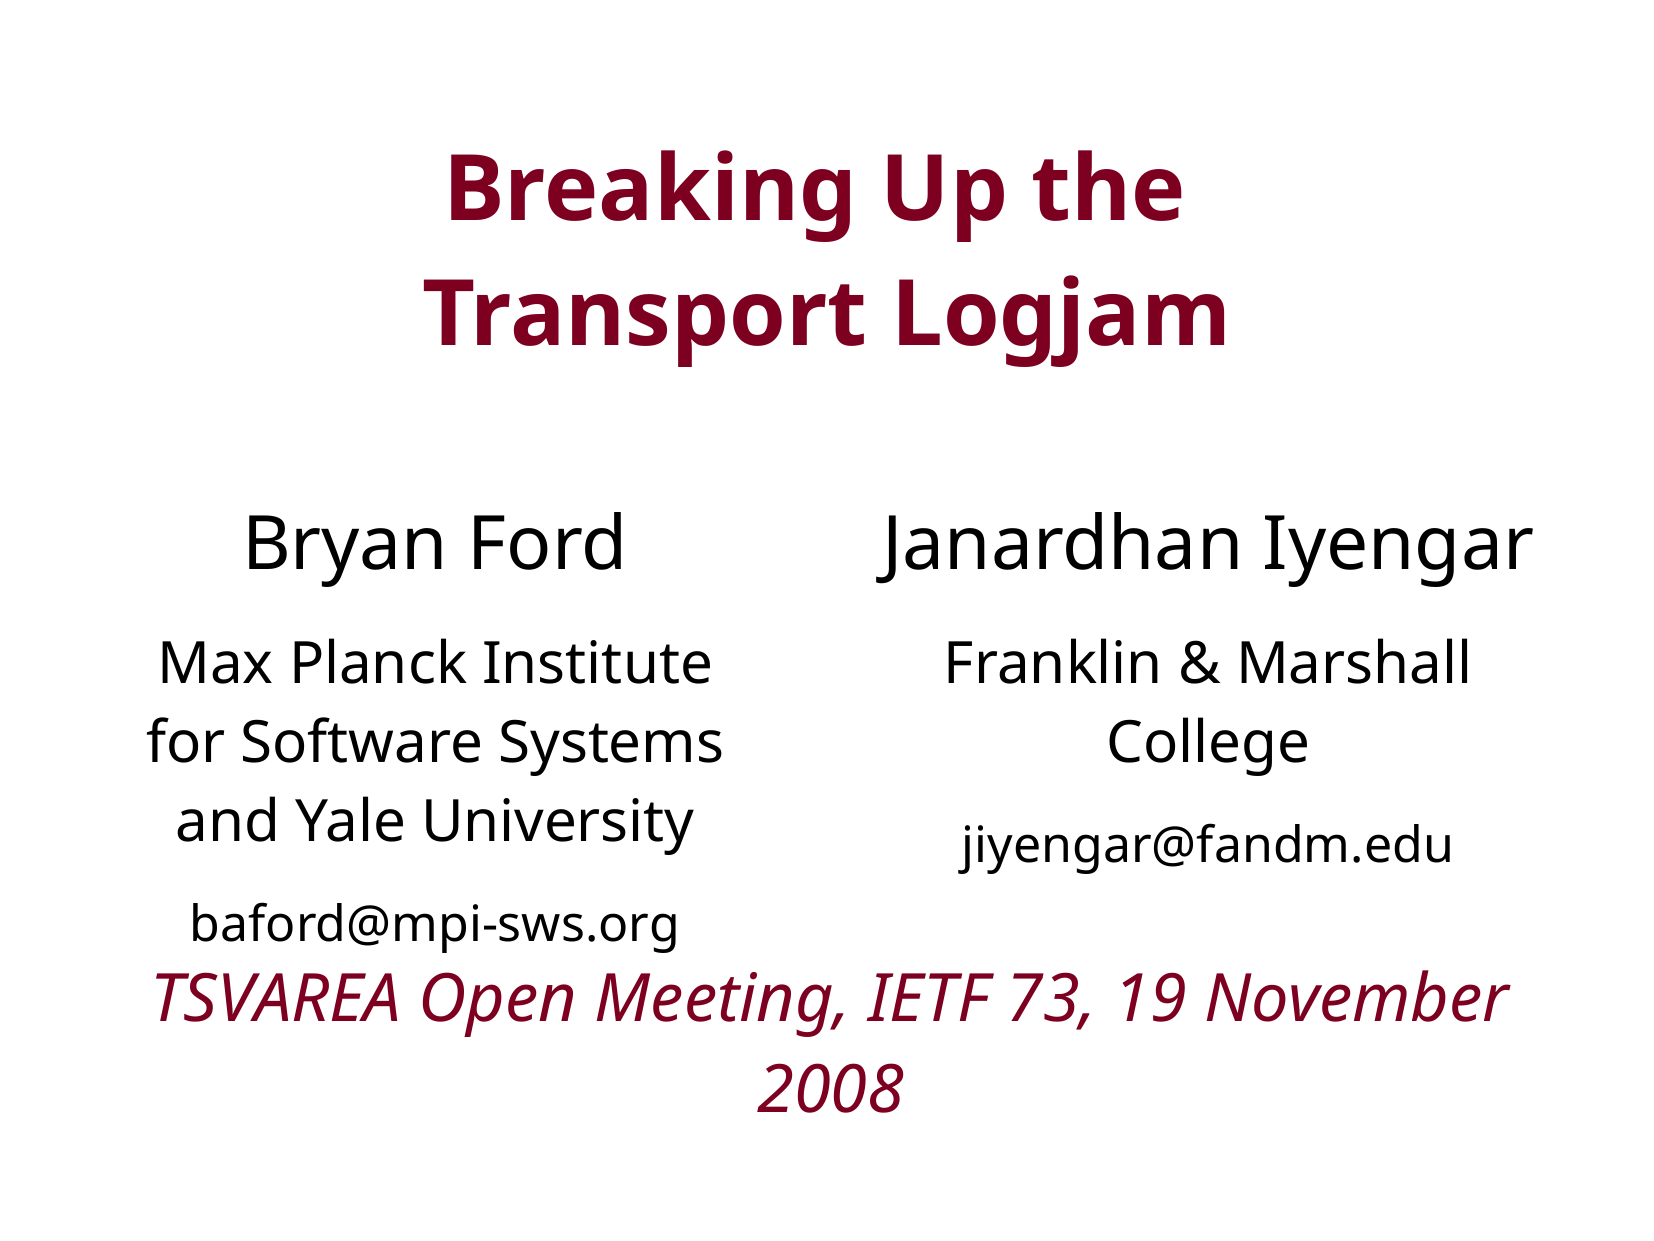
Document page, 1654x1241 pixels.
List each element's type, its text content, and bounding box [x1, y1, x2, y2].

list Janardhan Iyengar Franklin & Marshall College jiyengar@fandm.edu [845, 489, 1572, 902]
title TSVAREA Open Meeting, IETF 73, 19 November 2008 [86, 937, 1576, 1145]
list Bryan Ford Max Planck Institute for Software Systems and Yale University baford@mpi-sws.org [82, 489, 788, 902]
title Breaking Up the Transport Logjam [82, 141, 1571, 354]
